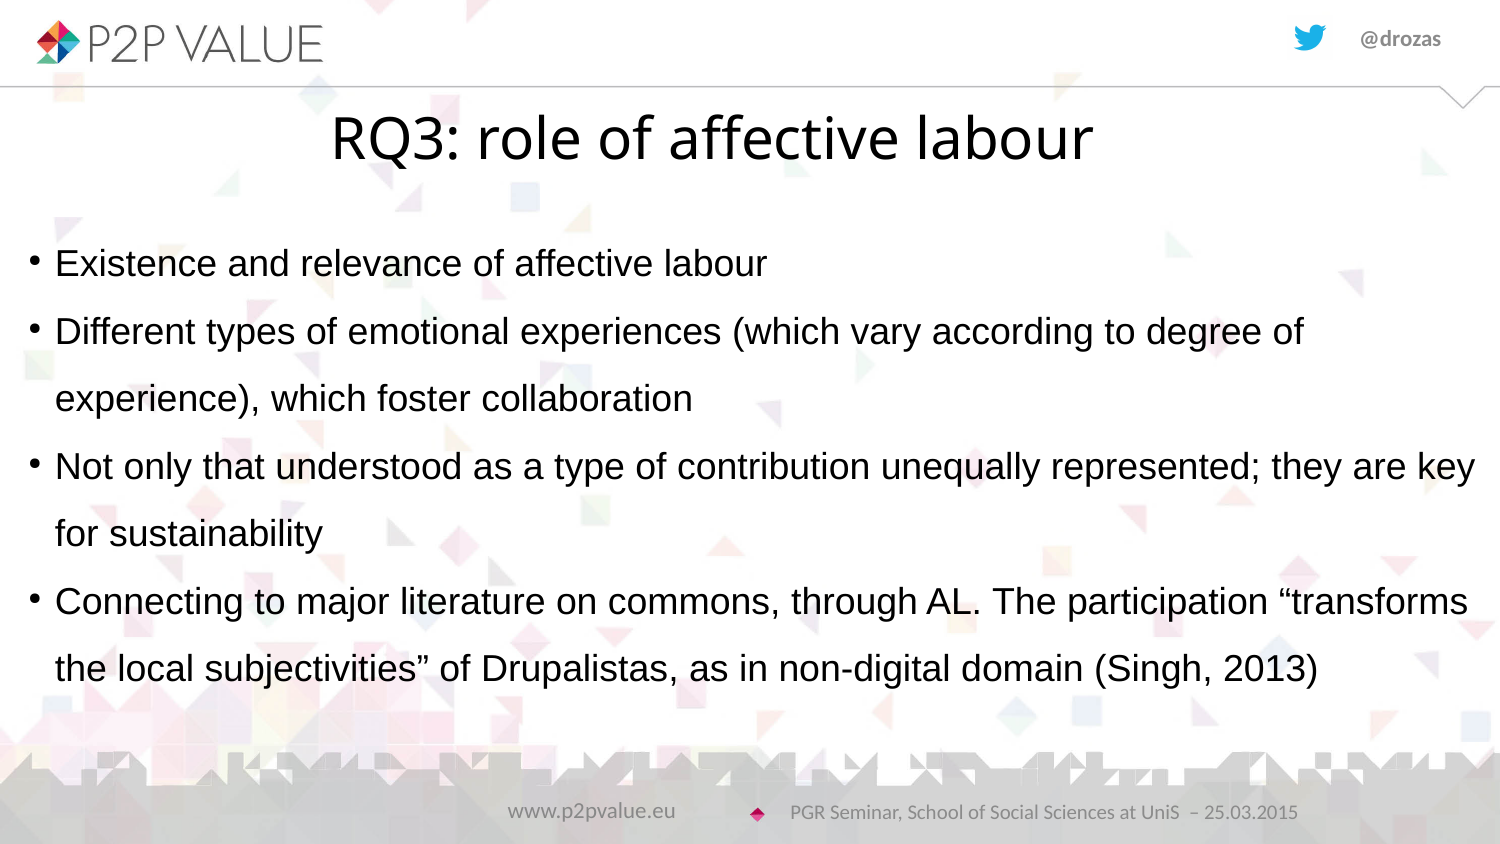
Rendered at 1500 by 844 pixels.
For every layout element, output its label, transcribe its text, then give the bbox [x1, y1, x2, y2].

picture [0, 0, 1500, 844]
text_box www.p2pvalue.eu [501, 789, 720, 829]
text_box PGR Seminar, School of Social Sciences at UniS – 25.03.2015 [777, 788, 1470, 834]
title RQ3: role of affective labour [60, 92, 1366, 181]
subtitle Existence and relevance of affective labour Different types of emotional experiences (which vary according to degree of experience), which foster collaboration Not only that understood as a type of contribution unequally represented; they are key for sustainability Connecting to major literature on commons, through AL. The participation “transforms the local subjectivities” of Drupalistas, as in non-digital domain (Singh, 2013) [15, 210, 1496, 766]
text_box @drozas [1333, 15, 1455, 60]
